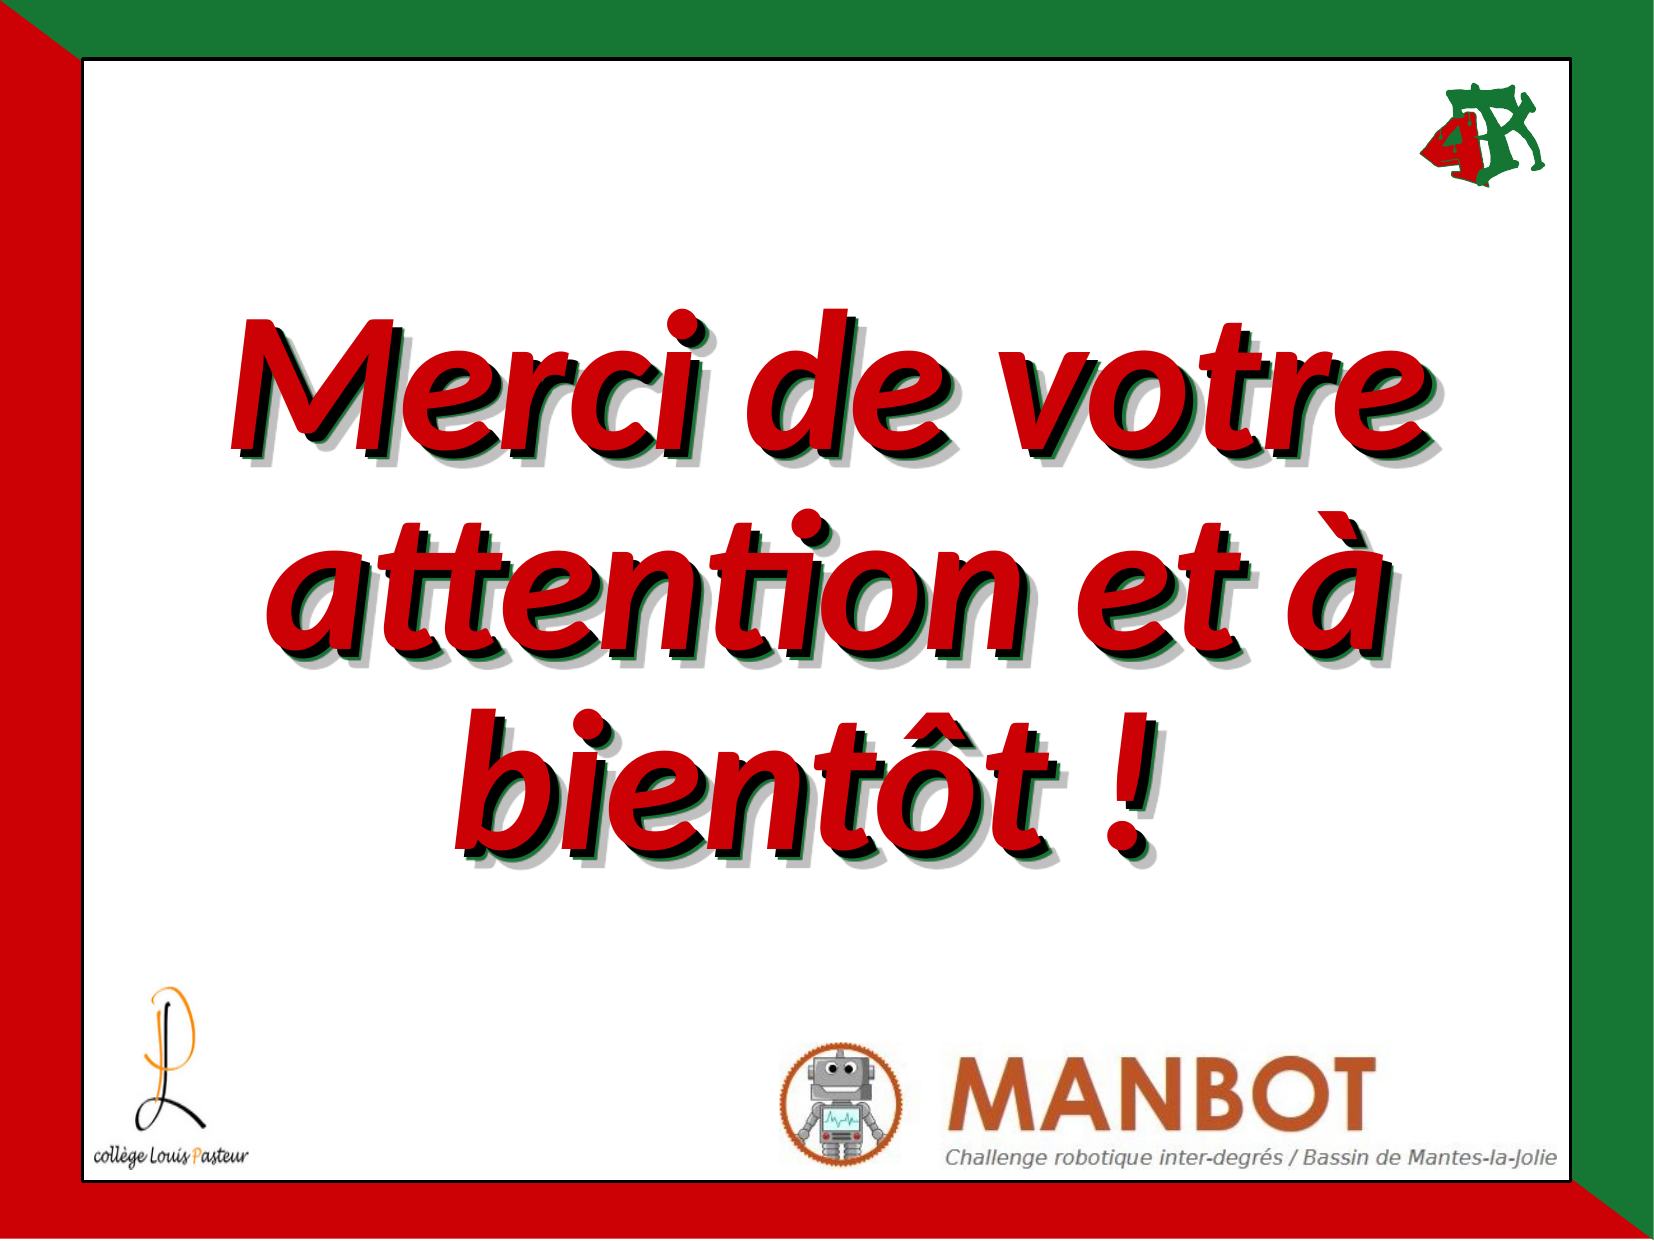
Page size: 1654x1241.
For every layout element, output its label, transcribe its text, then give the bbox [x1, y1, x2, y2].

picture [779, 1042, 1557, 1170]
picture [94, 986, 249, 1170]
text_box Merci de votre attention et à bientôt ! [100, 265, 1554, 934]
picture [1405, 70, 1561, 201]
